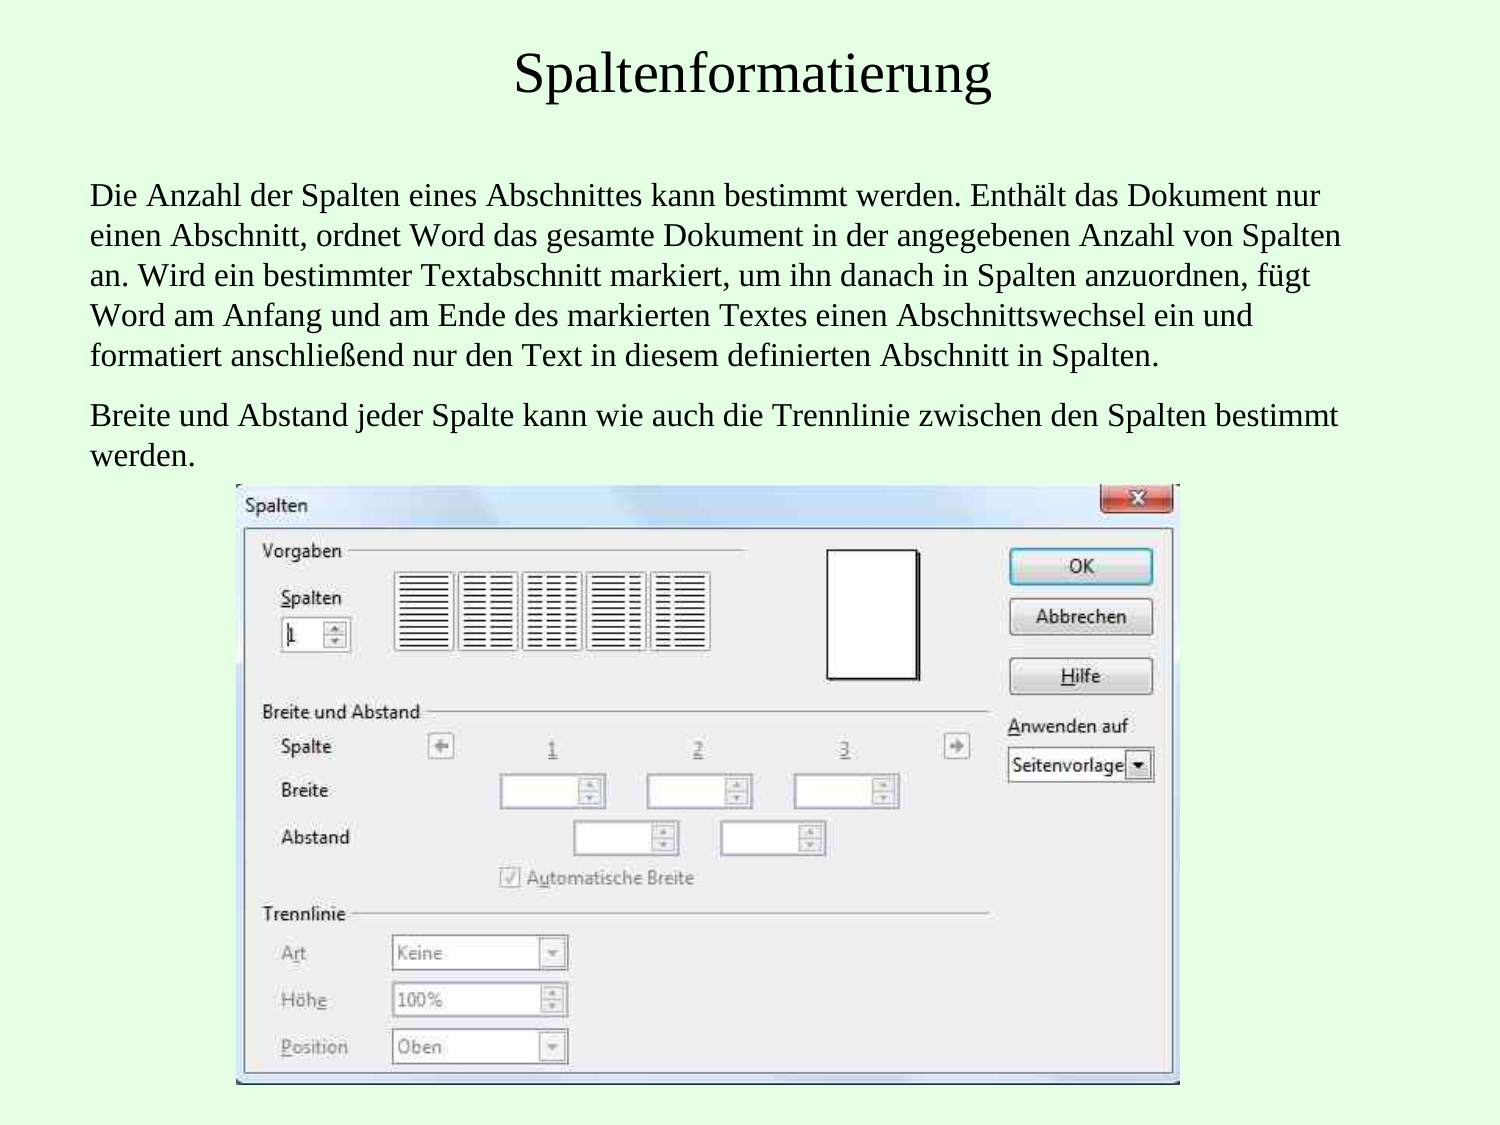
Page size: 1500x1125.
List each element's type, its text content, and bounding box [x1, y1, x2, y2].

picture [236, 484, 1180, 1085]
title Spaltenformatierung [115, 18, 1391, 119]
text_box Die Anzahl der Spalten eines Abschnittes kann bestimmt werden. Enthält das Dokument nur einen Abschnitt, ordnet Word das gesamte Dokument in der angegebenen Anzahl von Spalten an. Wird ein bestimmter Textabschnitt markiert, um ihn danach in Spalten anzuordnen, fügt Word am Anfang und am Ende des markierten Textes einen Abschnittswechsel ein und formatiert anschließend nur den Text in diesem definierten Abschnitt in Spalten. Breite und Abstand jeder Spalte kann wie auch die Trennlinie zwischen den Spalten bestimmt werden. [75, 165, 1371, 482]
